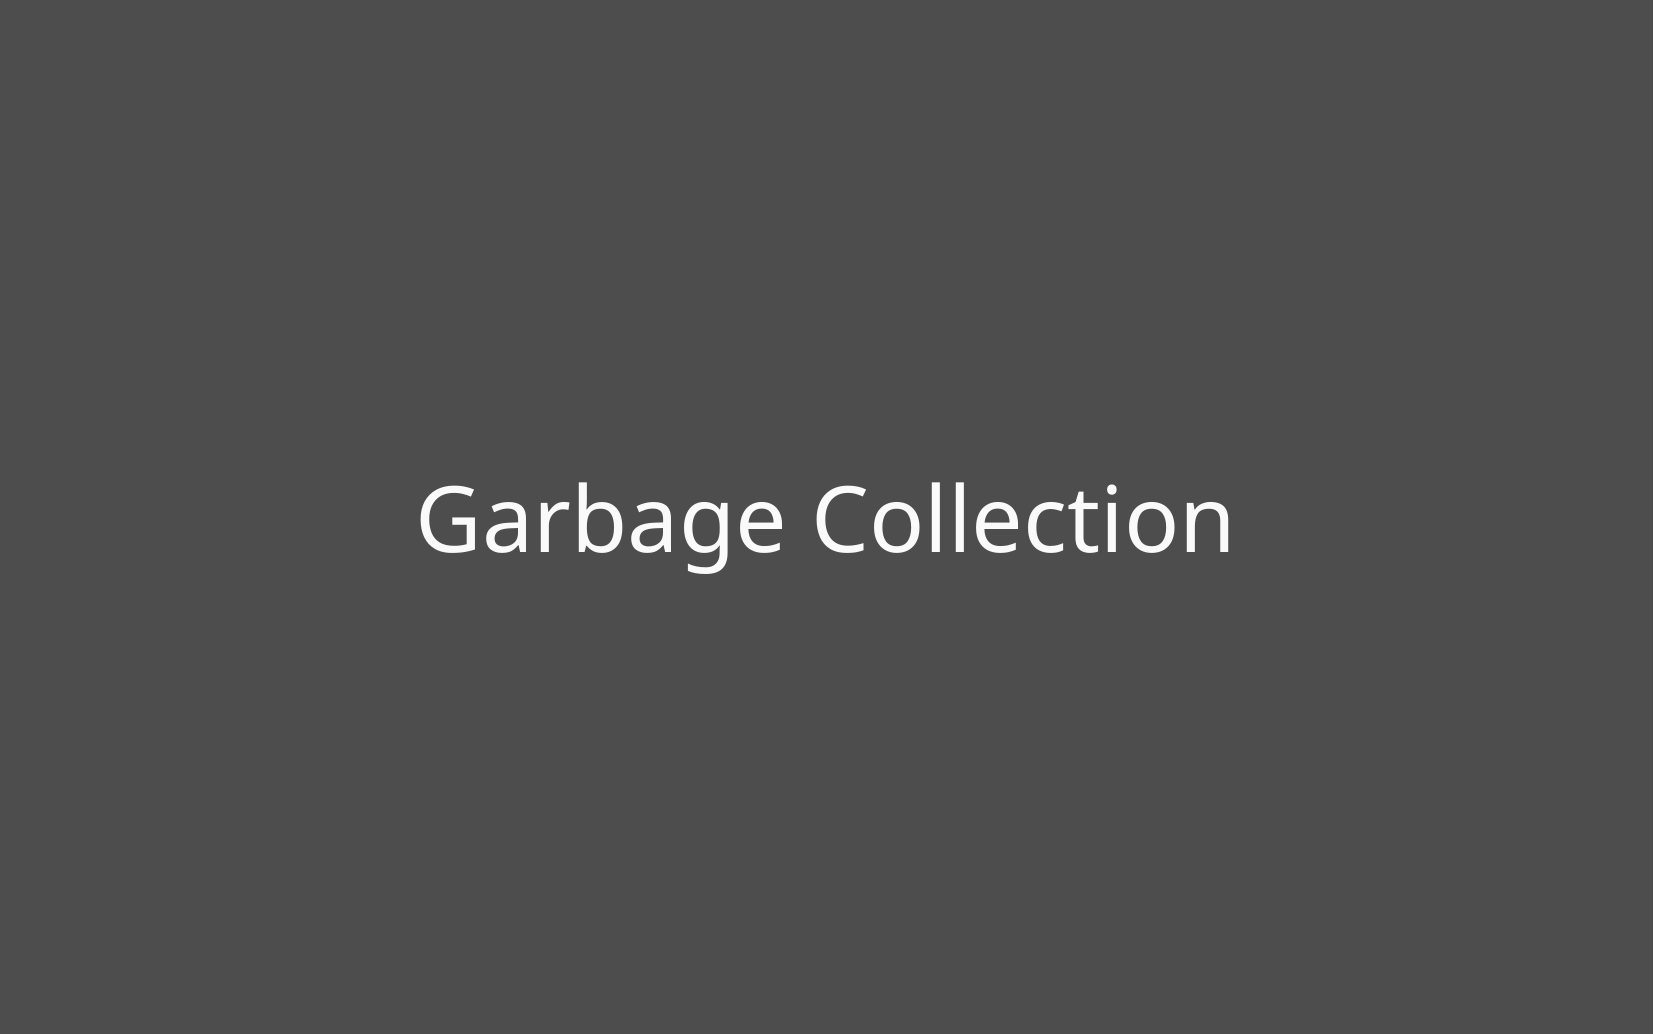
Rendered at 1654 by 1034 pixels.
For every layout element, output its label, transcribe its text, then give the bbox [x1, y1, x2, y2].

title Garbage Collection [0, 0, 1653, 1034]
